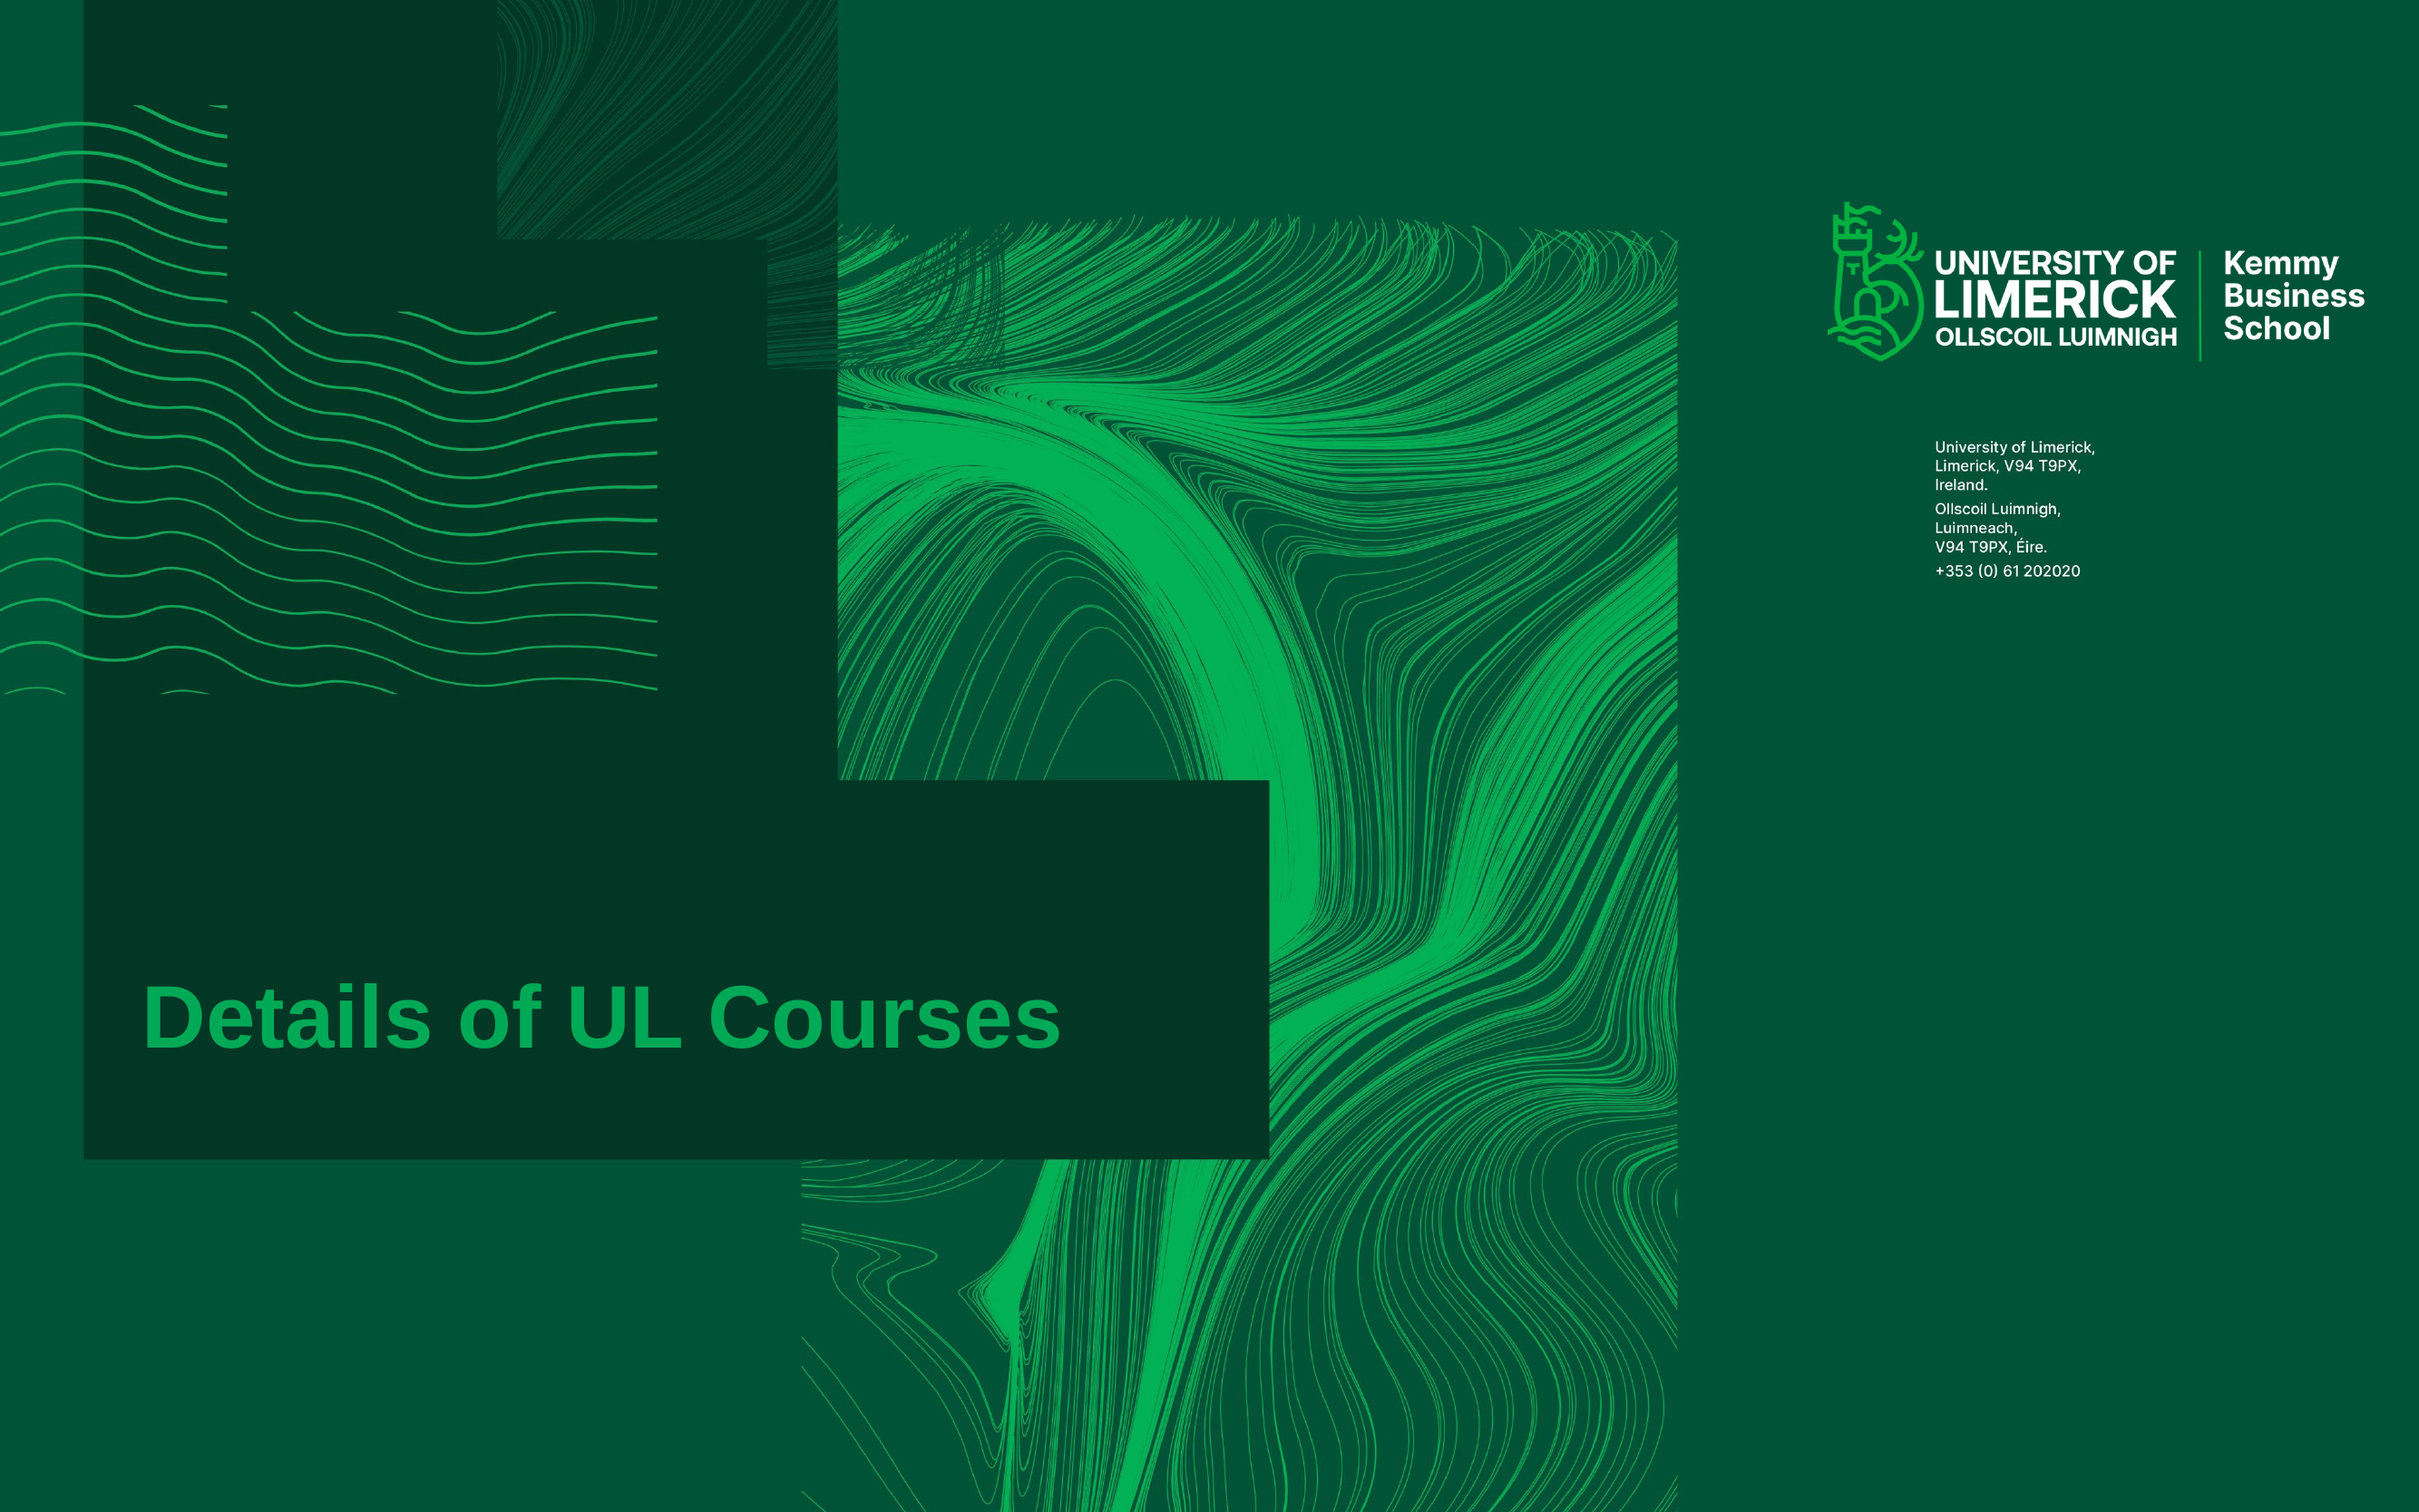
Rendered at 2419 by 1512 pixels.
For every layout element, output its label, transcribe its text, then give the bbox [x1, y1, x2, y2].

title Details of UL Courses [128, 963, 1629, 1234]
